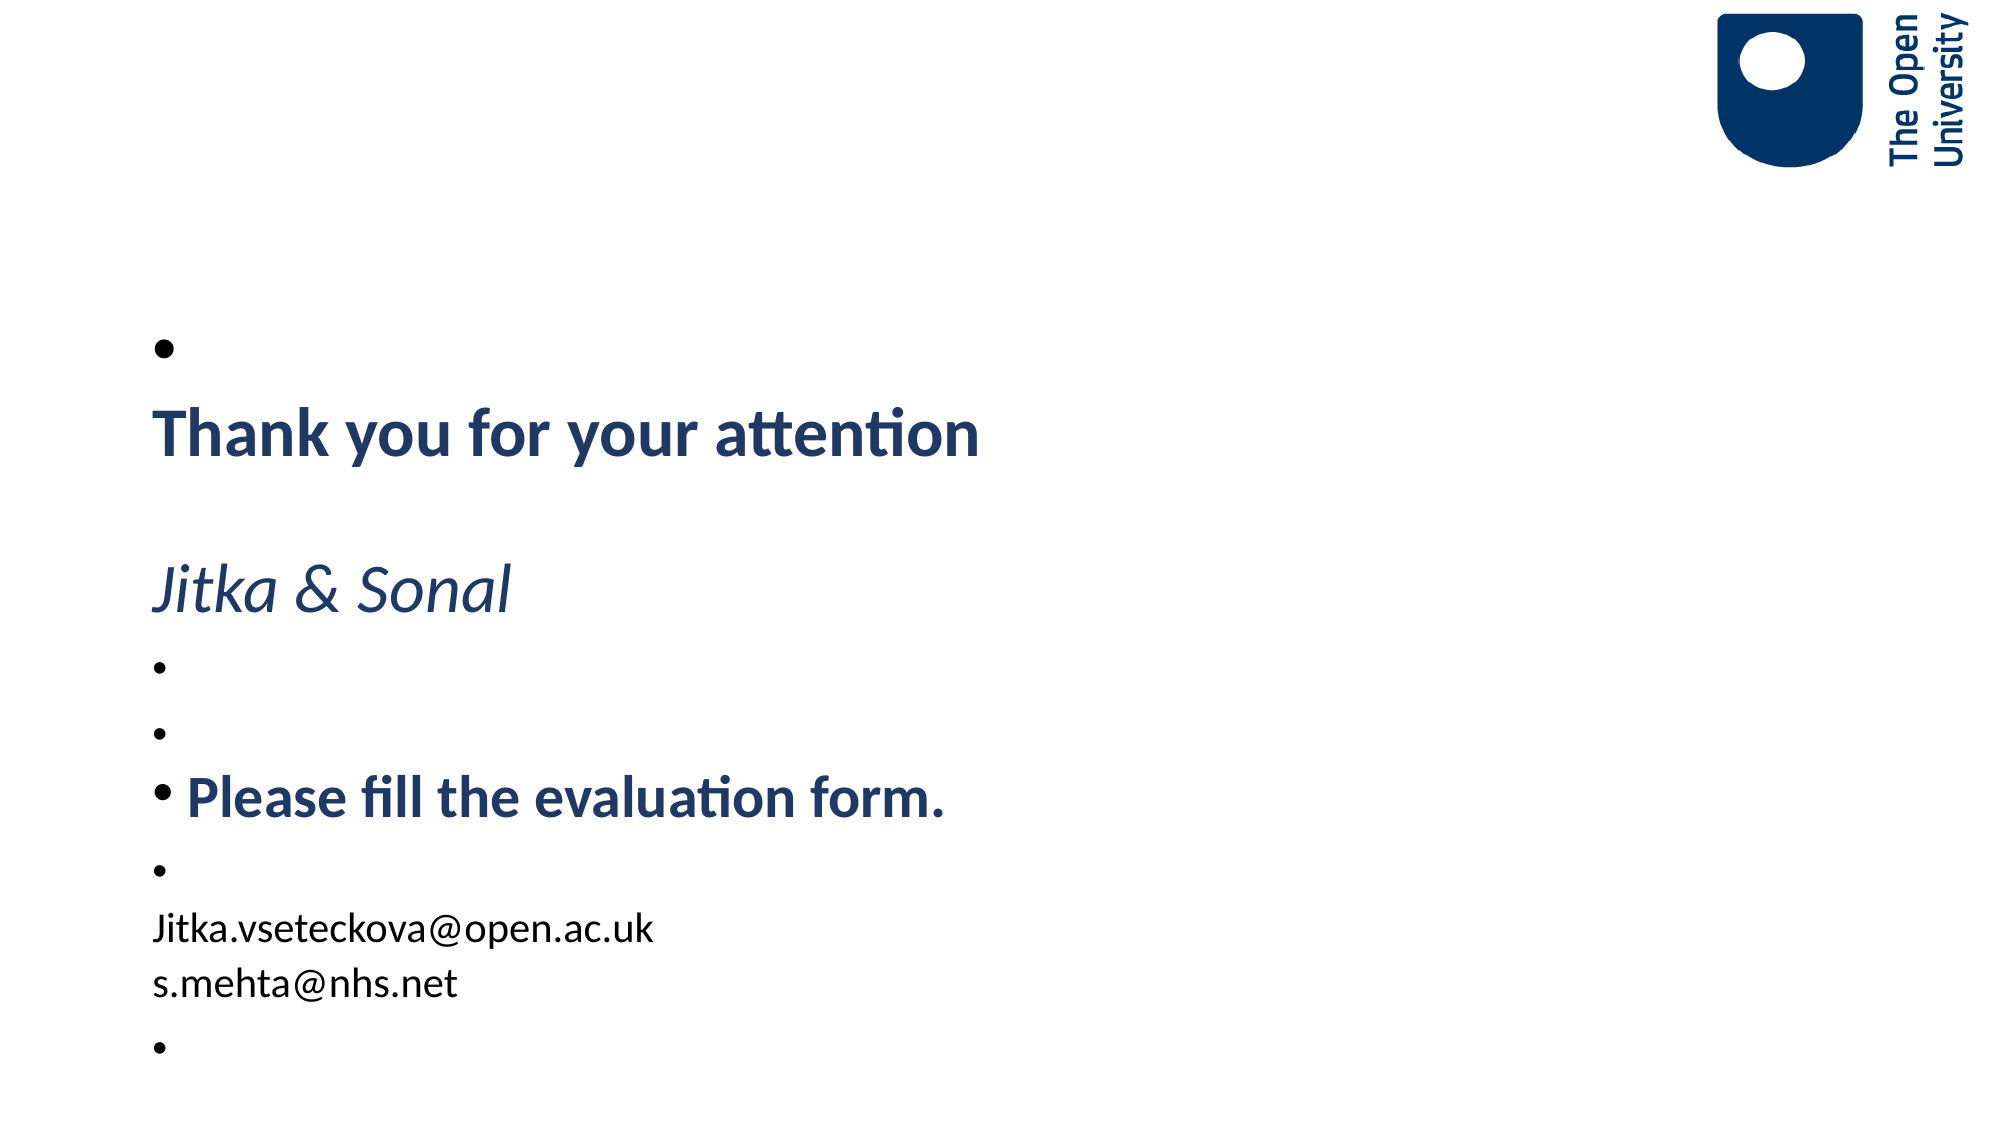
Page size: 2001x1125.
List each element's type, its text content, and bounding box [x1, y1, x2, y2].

list Thank you for your attention Jitka & Sonal Please fill the evaluation form. Jitka.vseteckova@open.ac.uk s.mehta@nhs.net [137, 299, 1863, 1014]
picture [1716, 10, 1971, 170]
